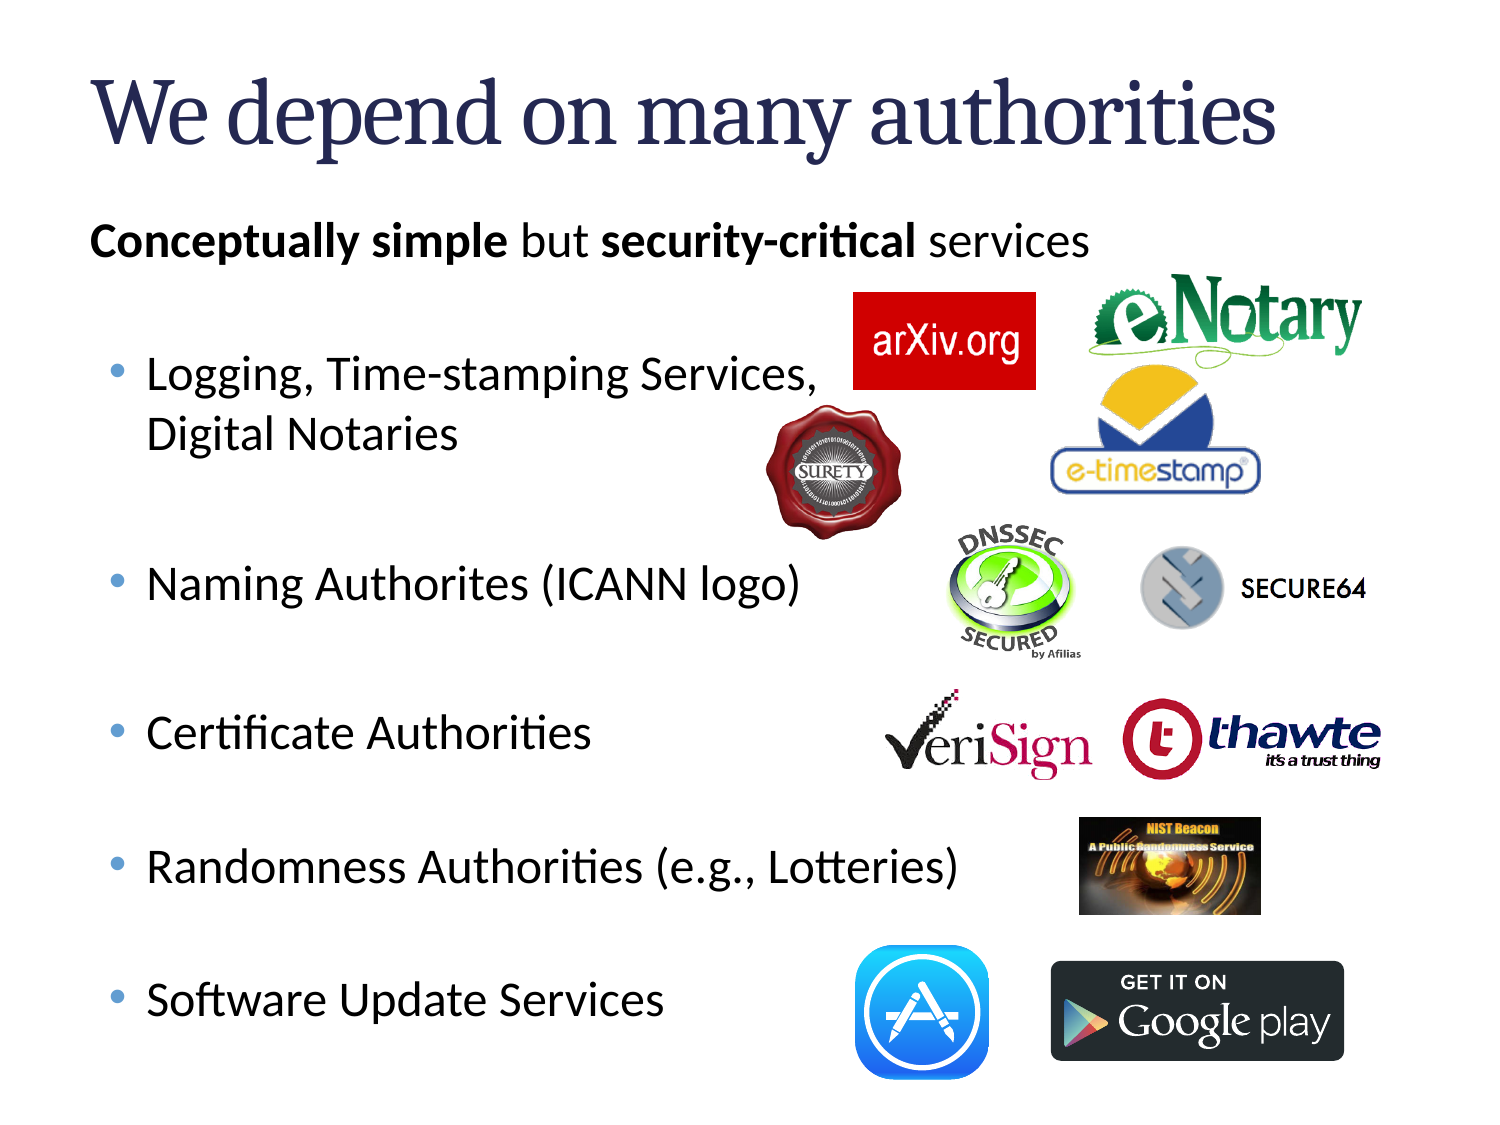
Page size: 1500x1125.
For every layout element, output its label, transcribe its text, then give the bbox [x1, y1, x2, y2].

picture [855, 945, 990, 1080]
picture [945, 524, 1081, 661]
picture [1140, 545, 1366, 631]
picture [765, 404, 902, 540]
picture [1122, 698, 1381, 781]
picture [853, 292, 1036, 390]
picture [885, 689, 1093, 781]
picture [1050, 817, 1345, 1110]
title We depend on many authorities [75, 12, 1471, 200]
list Conceptually simple but security-critical services Logging, Time-stamping Services, Digital Notaries Naming Authorites (ICANN logo) Certificate Authorities Randomness Authorities (e.g., Lotteries) Software Update Services [75, 200, 1325, 1063]
picture [1050, 269, 1366, 496]
